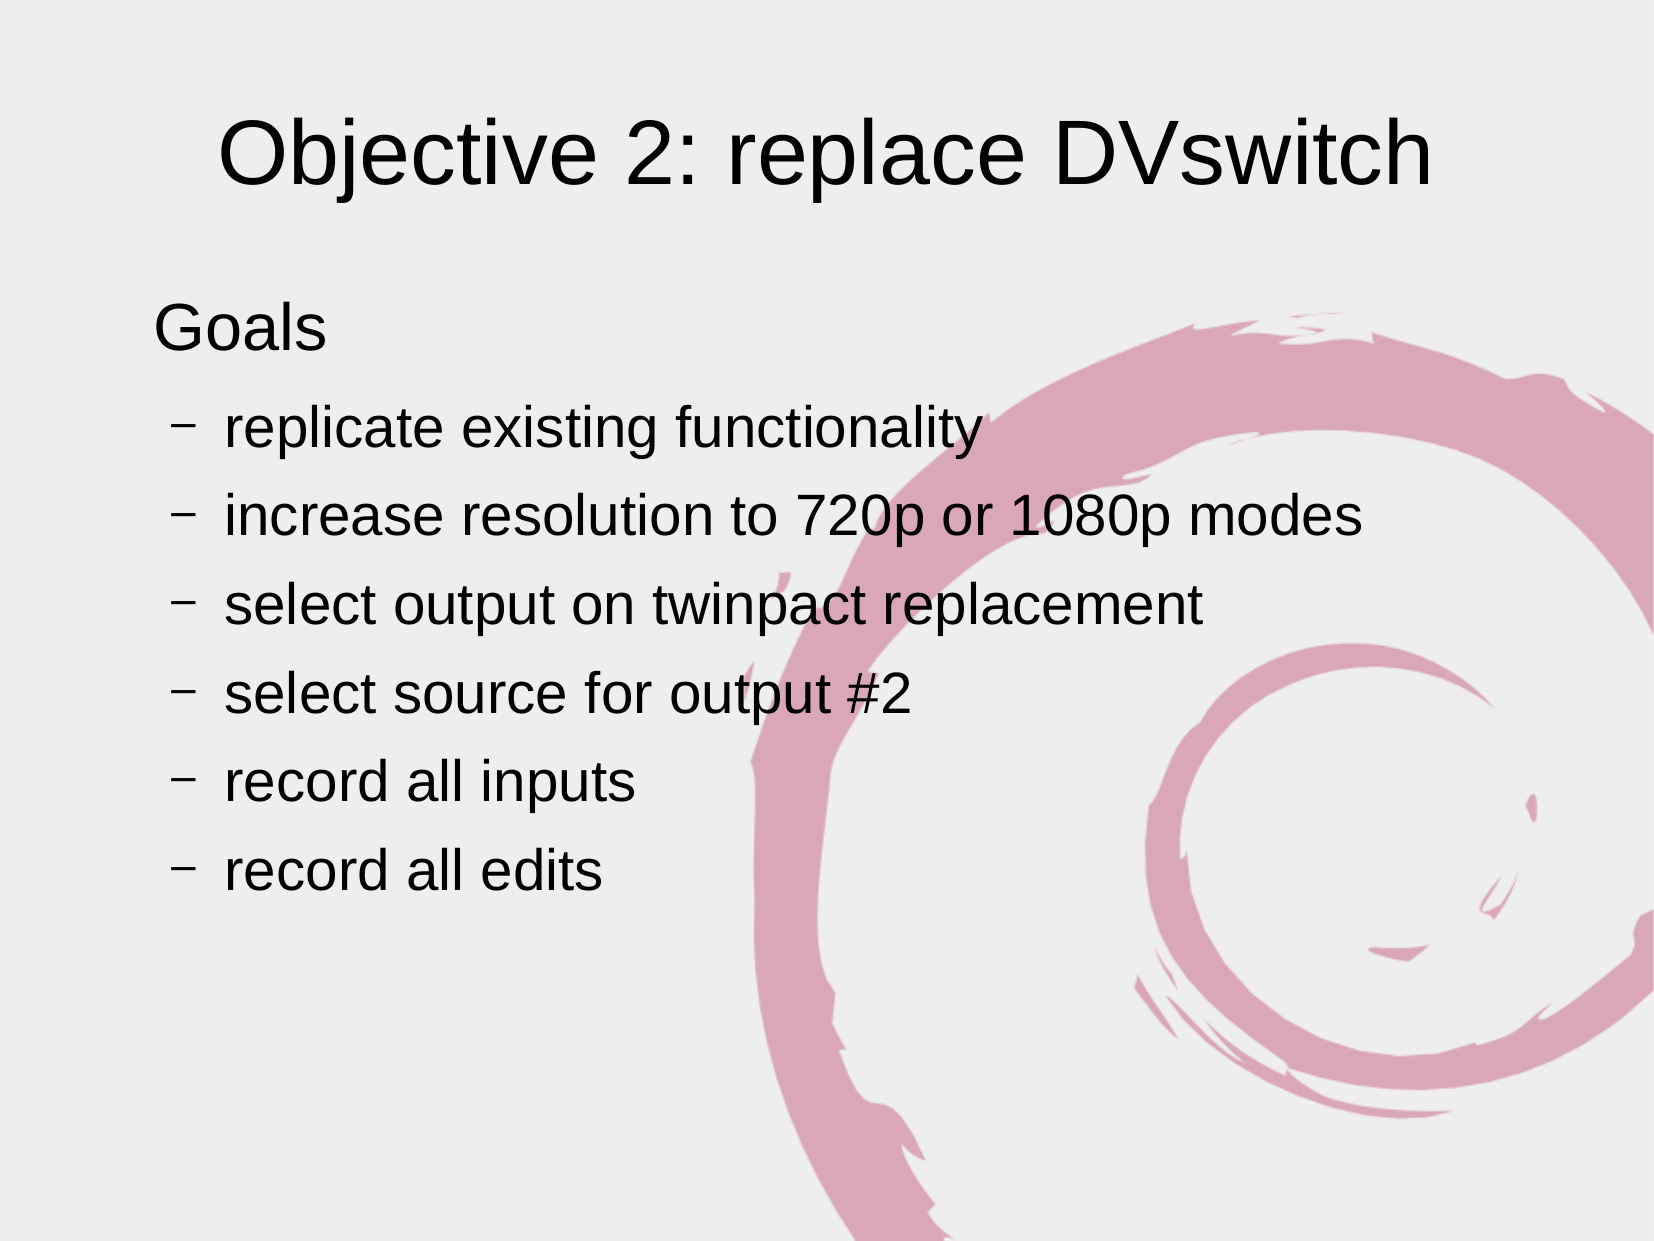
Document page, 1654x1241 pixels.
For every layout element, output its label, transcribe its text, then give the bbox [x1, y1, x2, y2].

title Objective 2: replace DVswitch [82, 49, 1571, 257]
list Goals replicate existing functionality increase resolution to 720p or 1080p modes select output on twinpact replacement select source for output #2 record all inputs record all edits [82, 290, 1571, 1010]
picture [0, 0, 1654, 1241]
